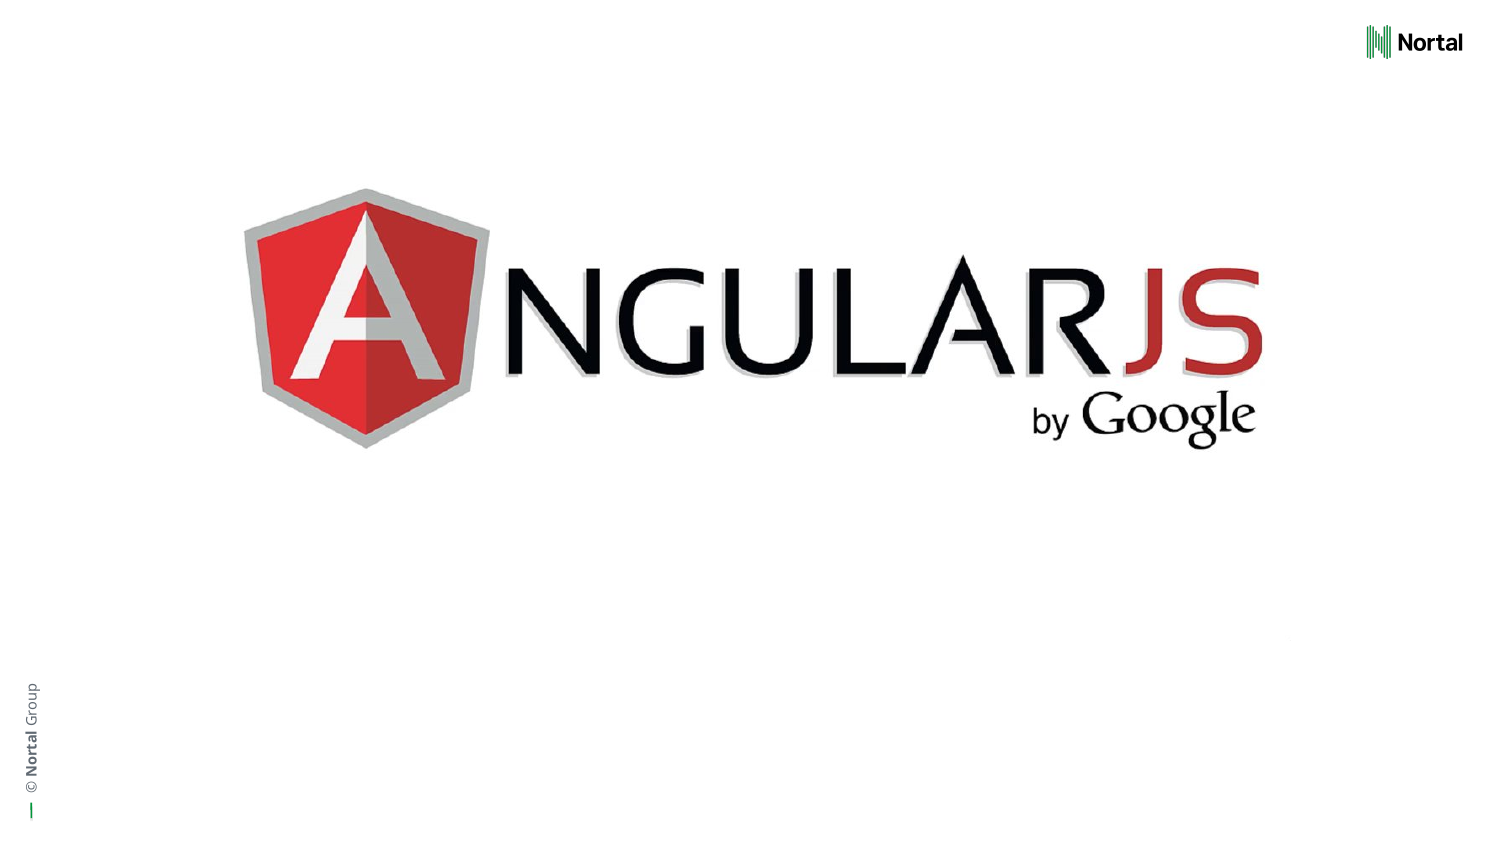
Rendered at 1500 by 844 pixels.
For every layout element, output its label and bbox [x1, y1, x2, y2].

picture [213, 35, 1291, 641]
